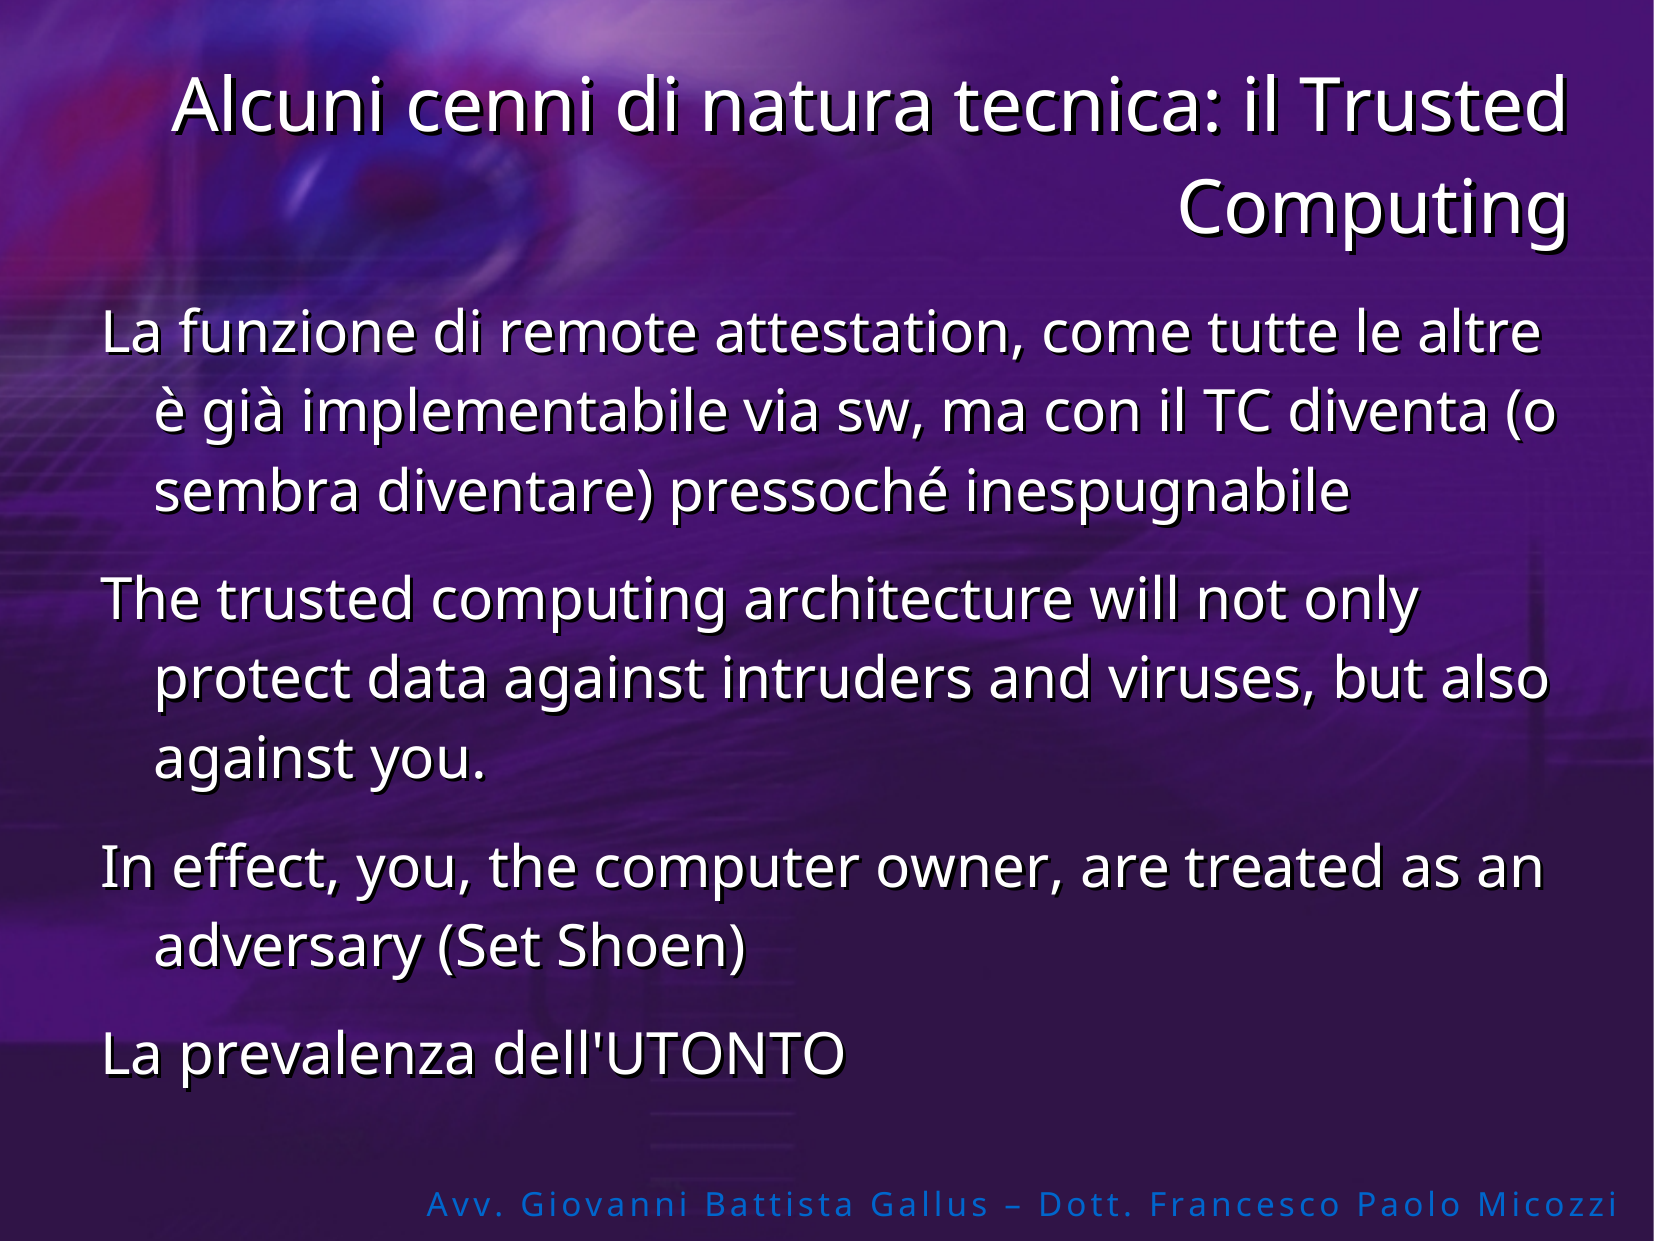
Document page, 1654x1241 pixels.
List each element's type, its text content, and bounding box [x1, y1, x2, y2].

picture [0, 0, 1654, 1241]
list La funzione di remote attestation, come tutte le altre è già implementabile via sw, ma con il TC diventa (o sembra diventare) pressoché inespugnabile The trusted computing architecture will not only protect data against intruders and viruses, but also against you. In effect, you, the computer owner, are treated as an adversary (Set Shoen) La prevalenza dell'UTONTO [82, 290, 1571, 1109]
title Alcuni cenni di natura tecnica: il Trusted Computing [82, 49, 1571, 257]
